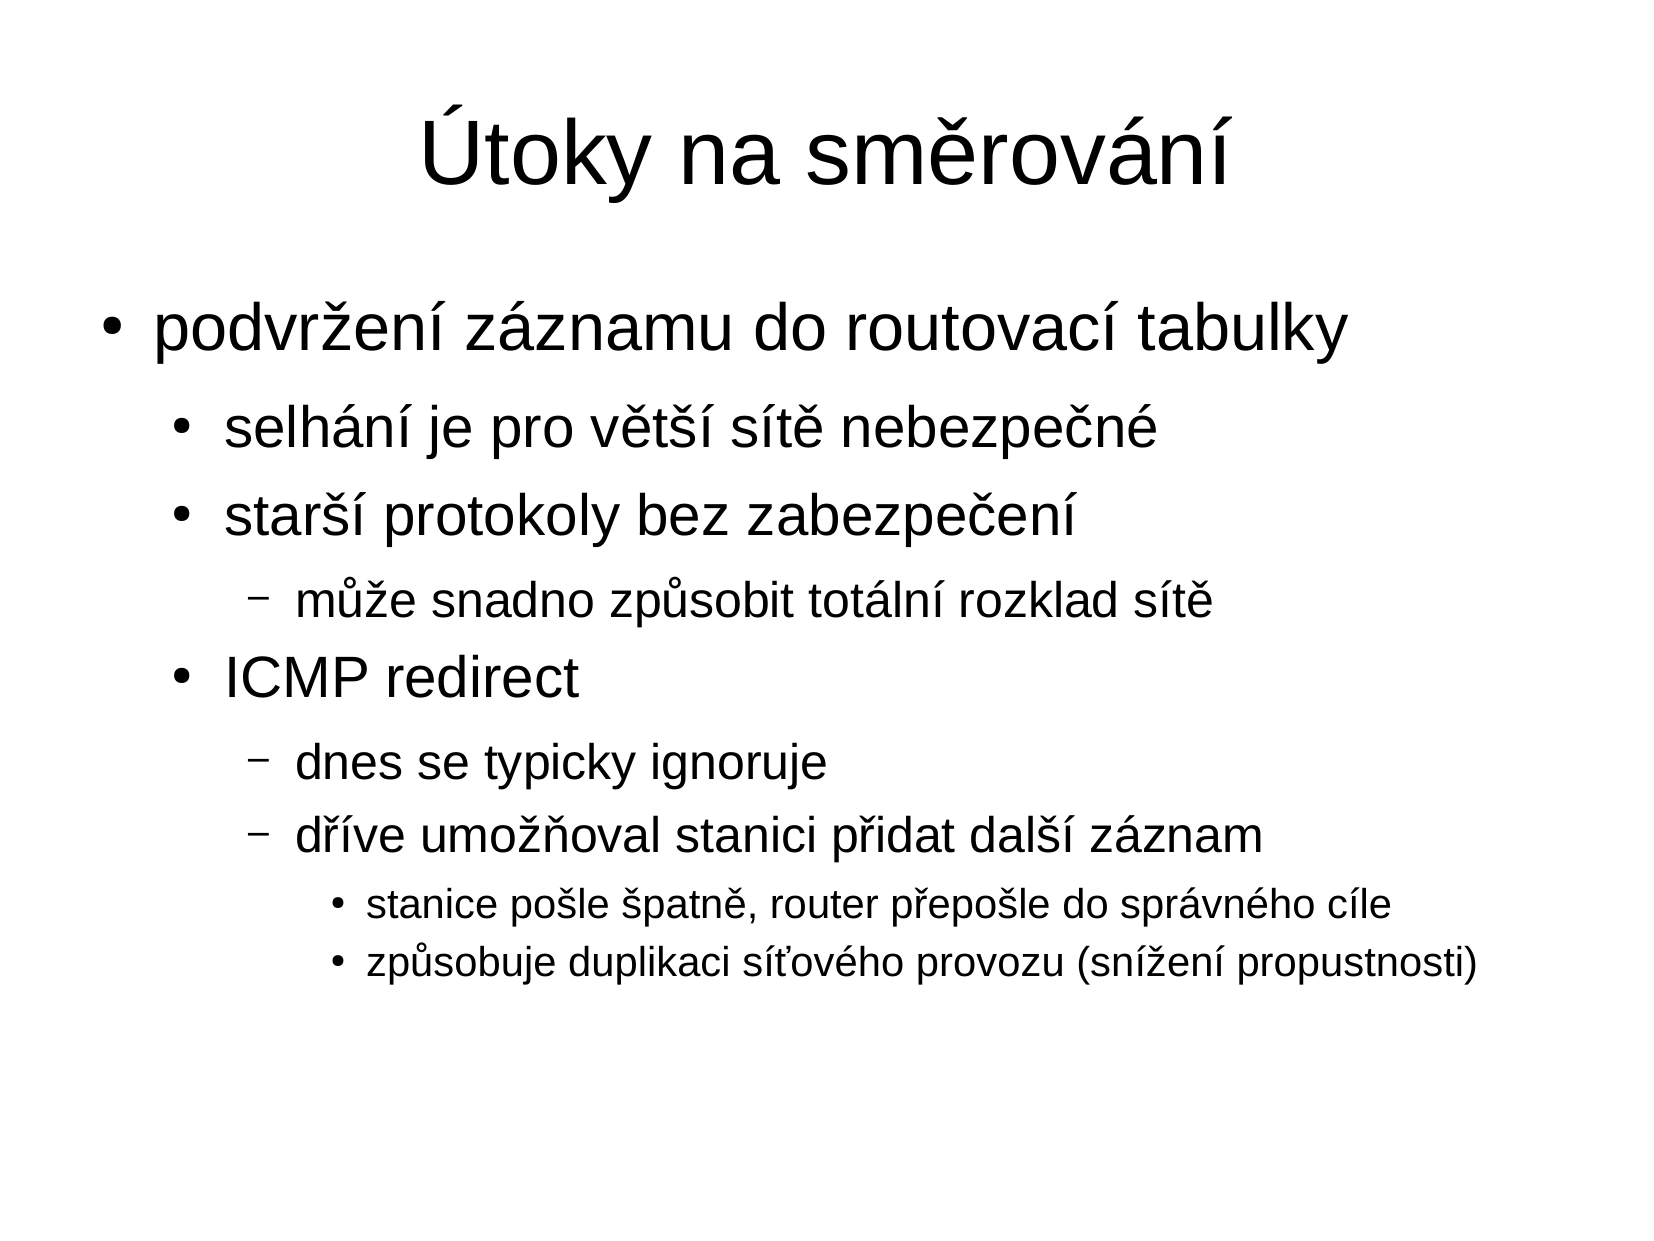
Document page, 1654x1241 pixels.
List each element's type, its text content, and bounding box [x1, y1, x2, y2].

list podvržení záznamu do routovací tabulky selhání je pro větší sítě nebezpečné starší protokoly bez zabezpečení může snadno způsobit totální rozklad sítě ICMP redirect dnes se typicky ignoruje dříve umožňoval stanici přidat další záznam stanice pošle špatně, router přepošle do správného cíle způsobuje duplikaci síťového provozu (snížení propustnosti) [82, 290, 1571, 1094]
title Útoky na směrování [82, 56, 1571, 250]
